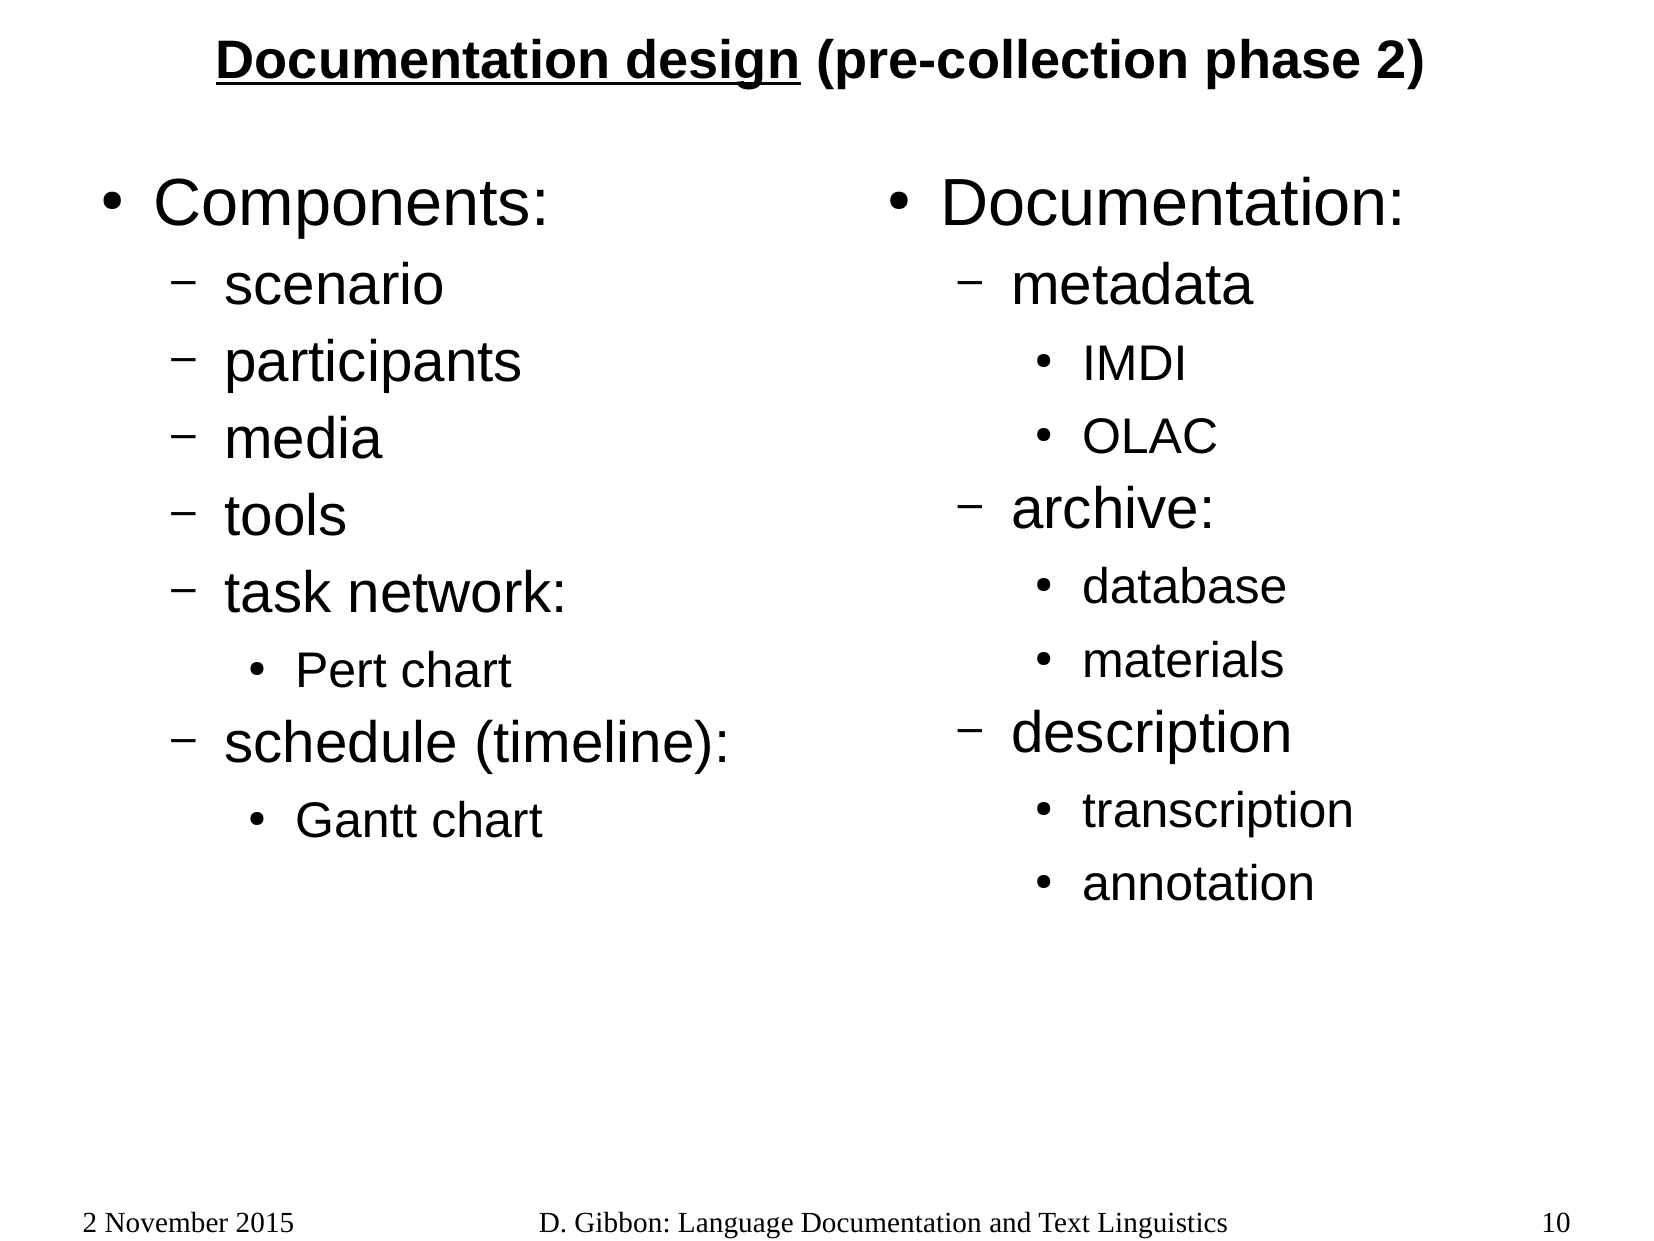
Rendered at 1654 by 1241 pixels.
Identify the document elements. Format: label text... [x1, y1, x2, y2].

title Documentation design (pre-collection phase 2) [11, 13, 1630, 107]
list Documentation: metadata IMDI OLAC archive: database materials description transcription annotation [869, 165, 1619, 1146]
list Components: scenario participants media tools task network: Pert chart schedule (timeline): Gantt chart [82, 165, 832, 1146]
